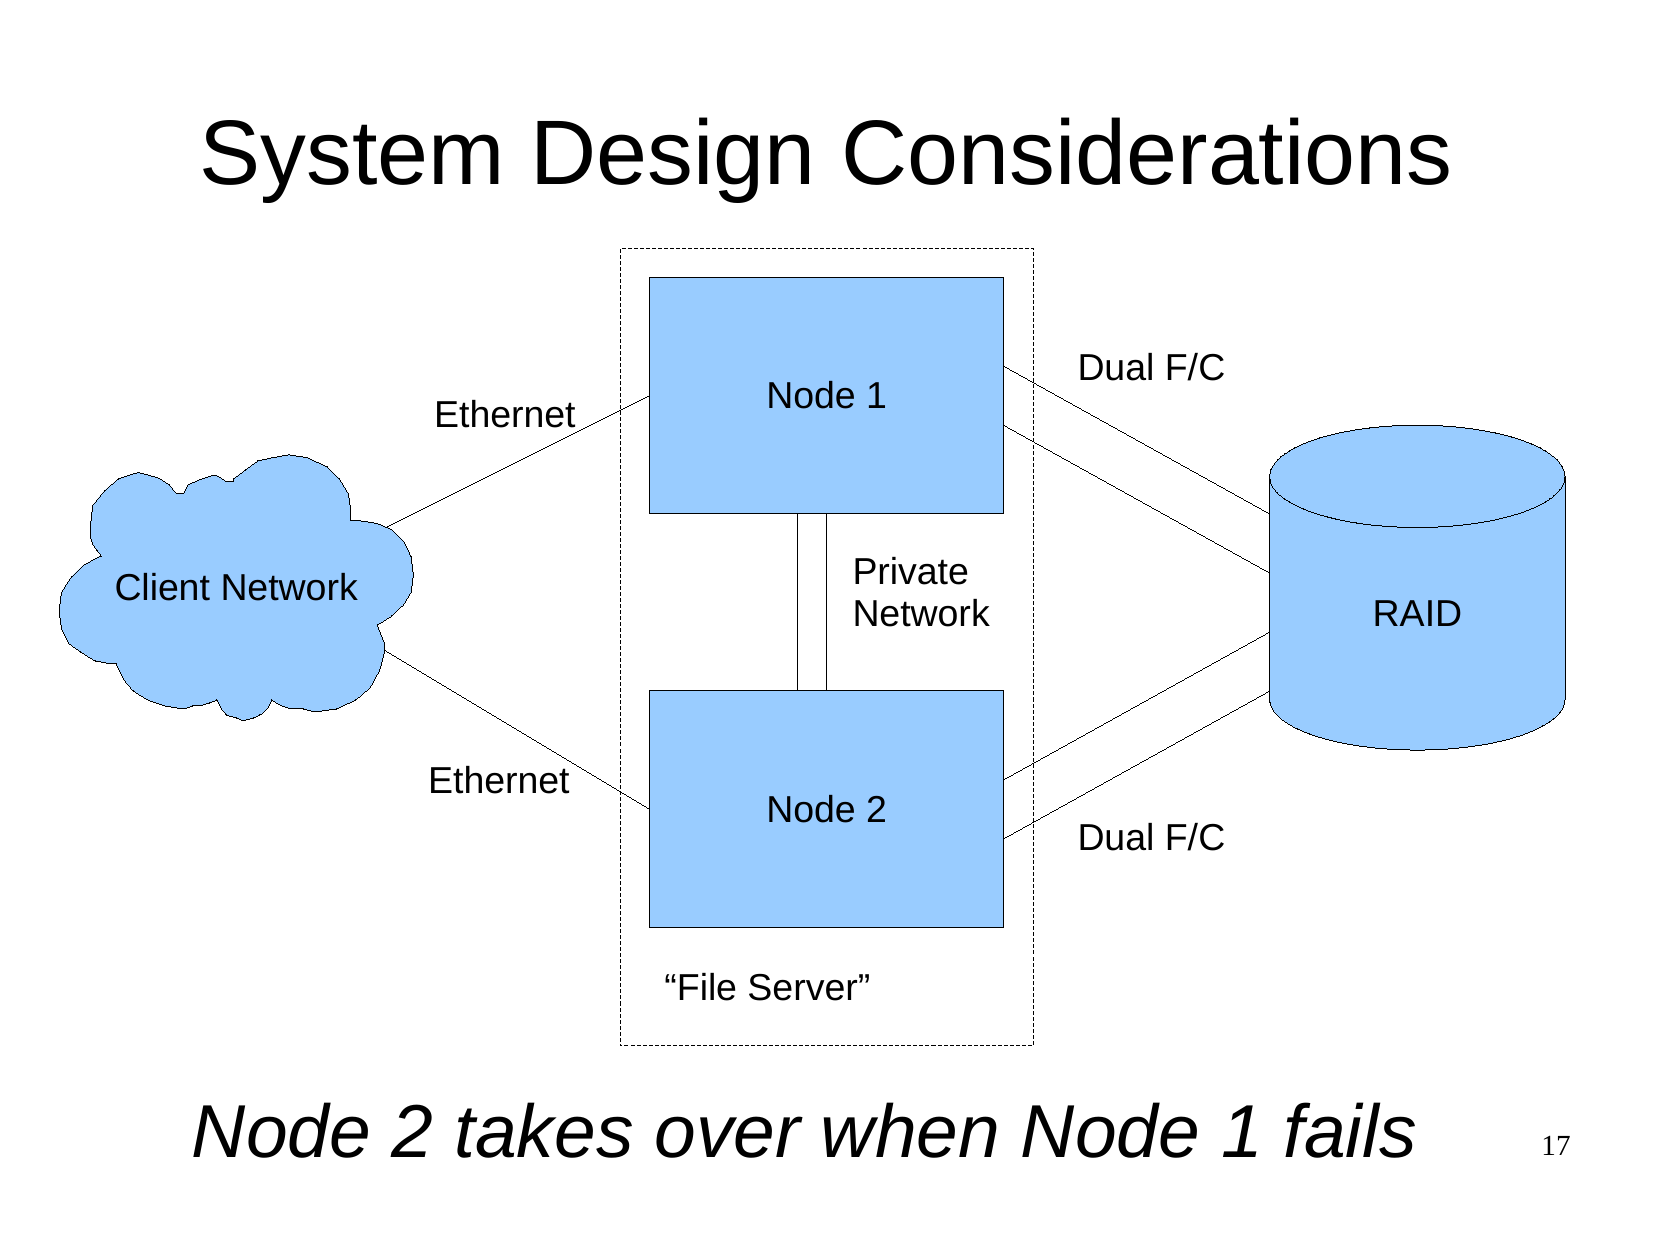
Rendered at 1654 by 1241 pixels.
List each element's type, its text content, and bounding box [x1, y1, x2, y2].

text_box Dual F/C [1062, 338, 1241, 396]
text_box Node 2 takes over when Node 1 fails [177, 1082, 1447, 1182]
text_box Client Network [59, 454, 414, 721]
text_box Private Network [837, 543, 1004, 672]
text_box Ethernet [413, 752, 585, 810]
text_box “File Server” [649, 958, 886, 1016]
title System Design Considerations [82, 49, 1571, 257]
text_box RAID [1269, 425, 1566, 751]
text_box Ethernet [419, 386, 591, 443]
text_box Node 1 [649, 277, 1004, 514]
text_box Node 2 [649, 690, 1004, 928]
text_box Dual F/C [1062, 809, 1241, 866]
text_box [620, 257, 1034, 1046]
